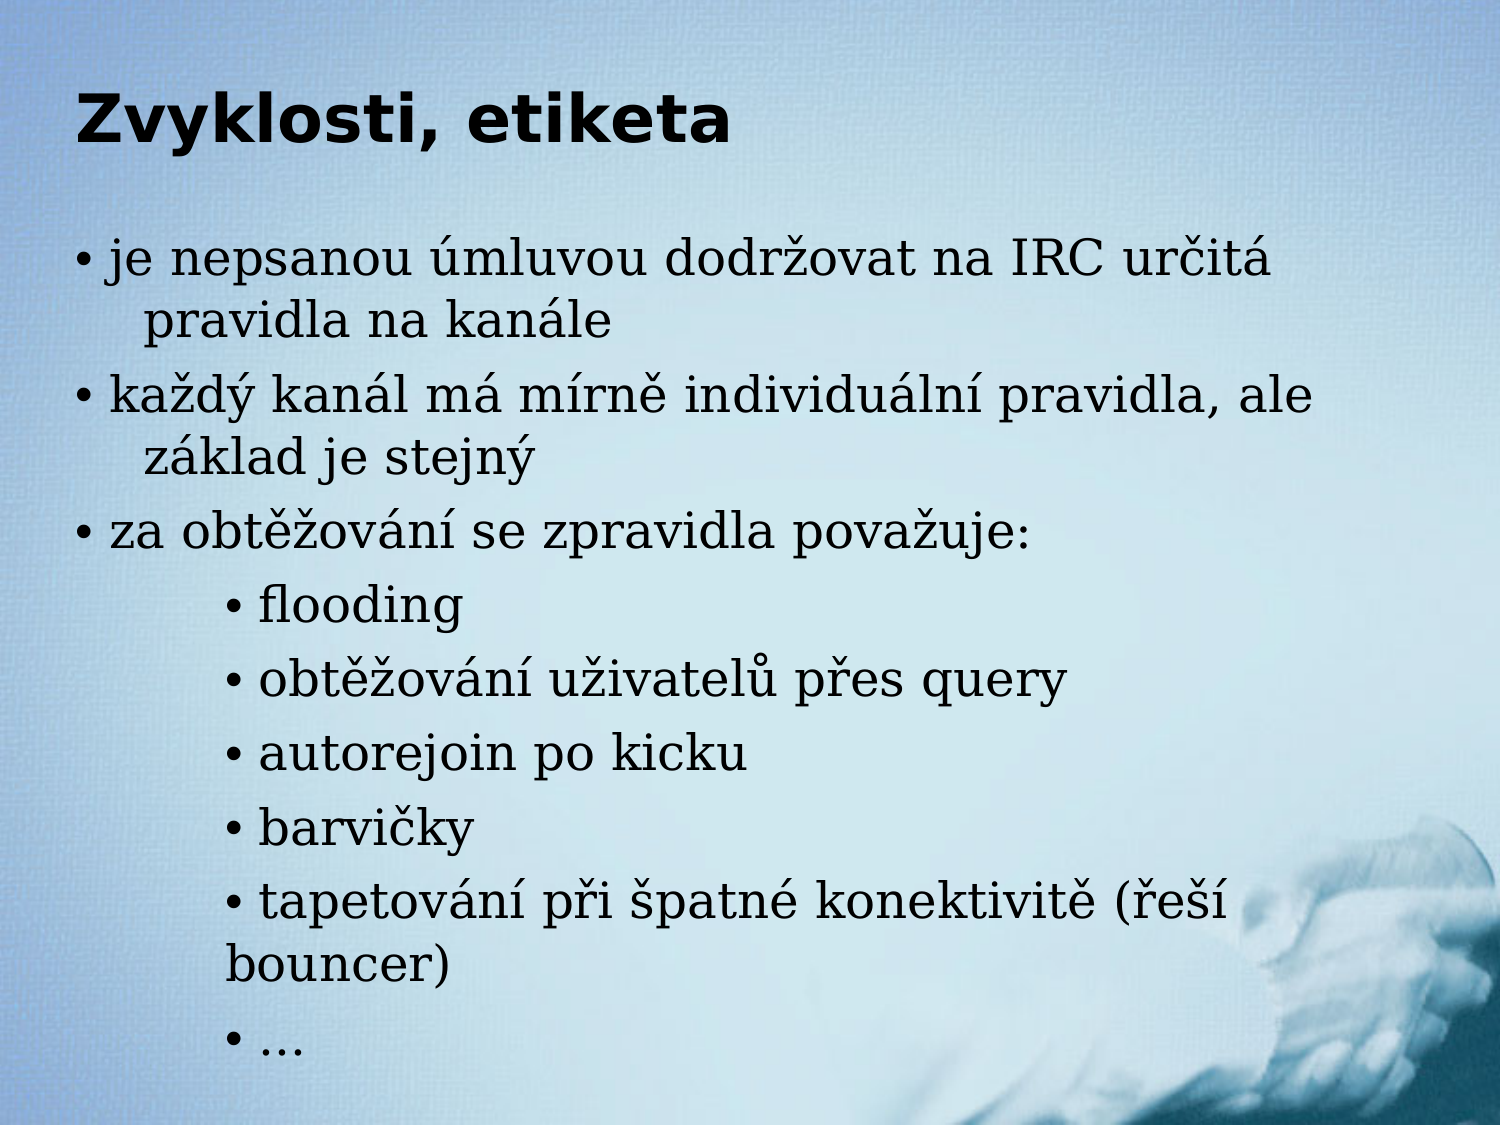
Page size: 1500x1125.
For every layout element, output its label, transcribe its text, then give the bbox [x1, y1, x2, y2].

text_box je nepsanou úmluvou dodržovat na IRC určitá pravidla na kanále každý kanál má mírně individuální pravidla, ale základ je stejný za obtěžování se zpravidla považuje: flooding obtěžování uživatelů přes query autorejoin po kicku barvičky tapetování při špatné konektivitě (řeší bouncer) ... [75, 225, 1426, 1001]
picture [0, 0, 1500, 1125]
text_box Zvyklosti, etiketa [75, 75, 1463, 153]
